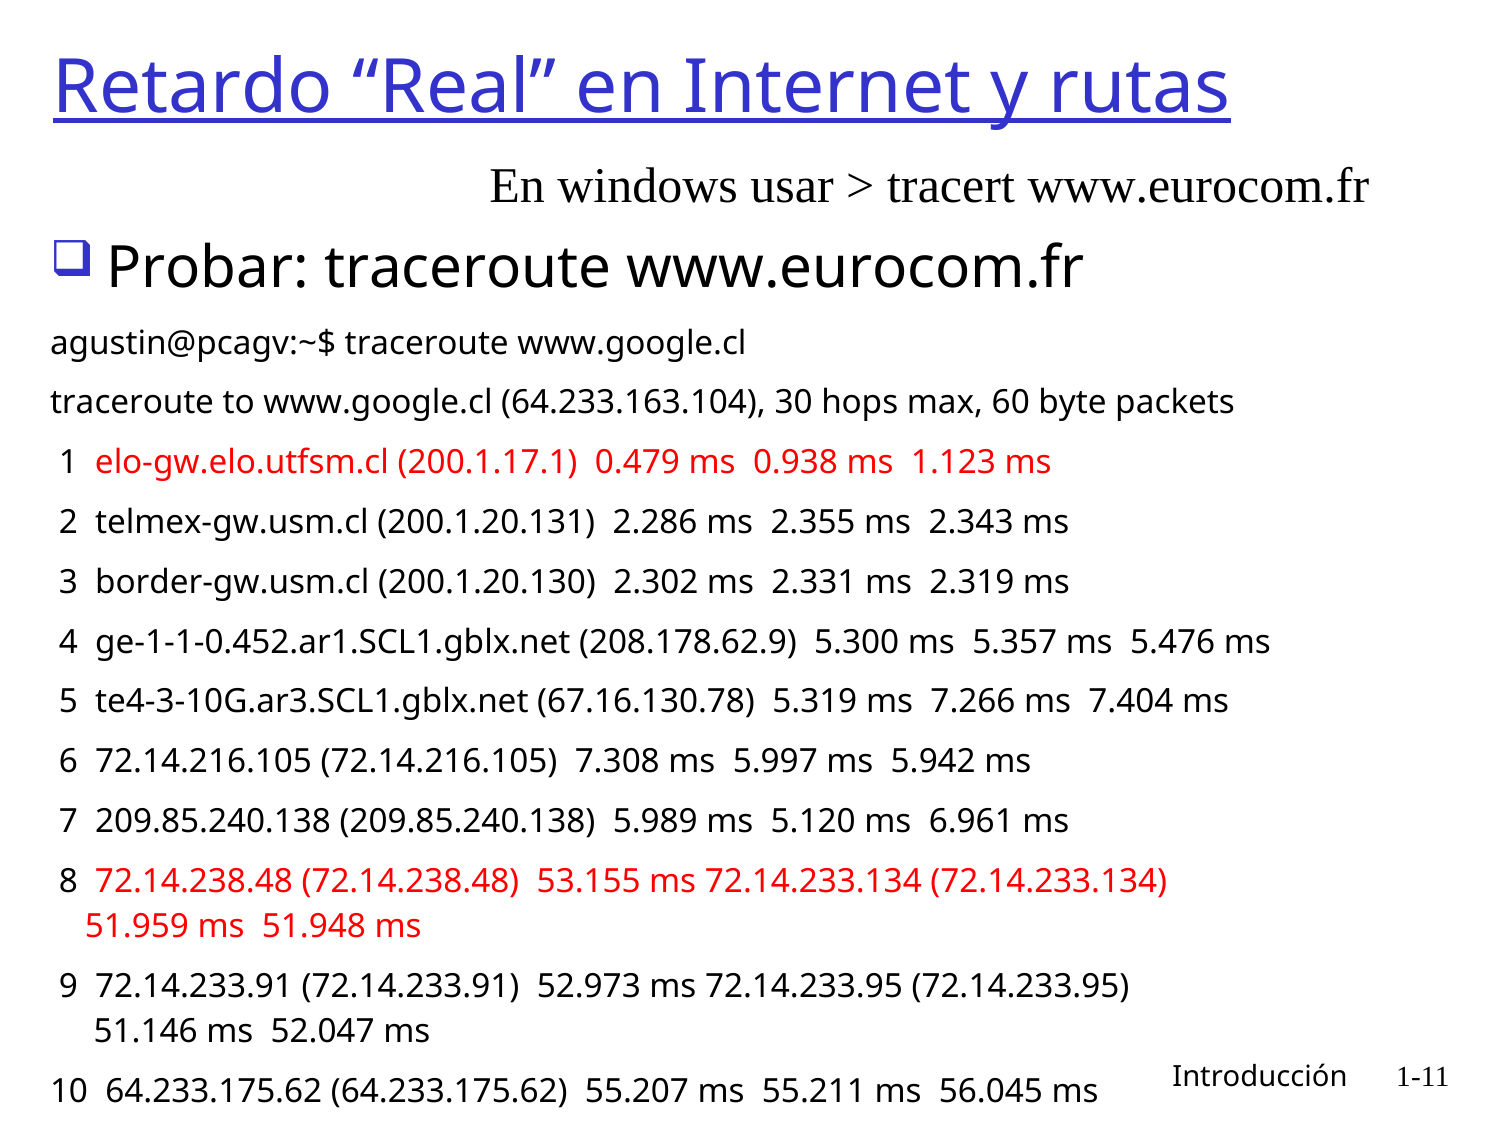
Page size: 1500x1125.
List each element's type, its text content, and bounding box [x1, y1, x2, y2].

title Retardo “Real” en Internet y rutas [37, 16, 1463, 150]
text_box En windows usar > tracert www.eurocom.fr [474, 144, 1397, 221]
text_box Introducción [887, 1066, 1362, 1125]
list Probar: traceroute www.eurocom.fr agustin@pcagv:~$ traceroute www.google.cl traceroute to www.google.cl (64.233.163.104), 30 hops max, 60 byte packets 1 elo-gw.elo.utfsm.cl (200.1.17.1) 0.479 ms 0.938 ms 1.123 ms 2 telmex-gw.usm.cl (200.1.20.131) 2.286 ms 2.355 ms 2.343 ms 3 border-gw.usm.cl (200.1.20.130) 2.302 ms 2.331 ms 2.319 ms 4 ge-1-1-0.452.ar1.SCL1.gblx.net (208.178.62.9) 5.300 ms 5.357 ms 5.476 ms 5 te4-3-10G.ar3.SCL1.gblx.net (67.16.130.78) 5.319 ms 7.266 ms 7.404 ms 6 72.14.216.105 (72.14.216.105) 7.308 ms 5.997 ms 5.942 ms 7 209.85.240.138 (209.85.240.138) 5.989 ms 5.120 ms 6.961 ms 8 72.14.238.48 (72.14.238.48) 53.155 ms 72.14.233.134 (72.14.233.134) 51.959 ms 51.948 ms 9 72.14.233.91 (72.14.233.91) 52.973 ms 72.14.233.95 (72.14.233.95) 51.146 ms 52.047 ms 10 64.233.175.62 (64.233.175.62) 55.207 ms 55.211 ms 56.045 ms 11 bs-in-f104.1e100.net (64.233.163.104) 51.918 ms 51.869 ms 54.939 ms [50, 224, 1463, 1066]
text_box 1-<number> [1362, 1050, 1466, 1125]
